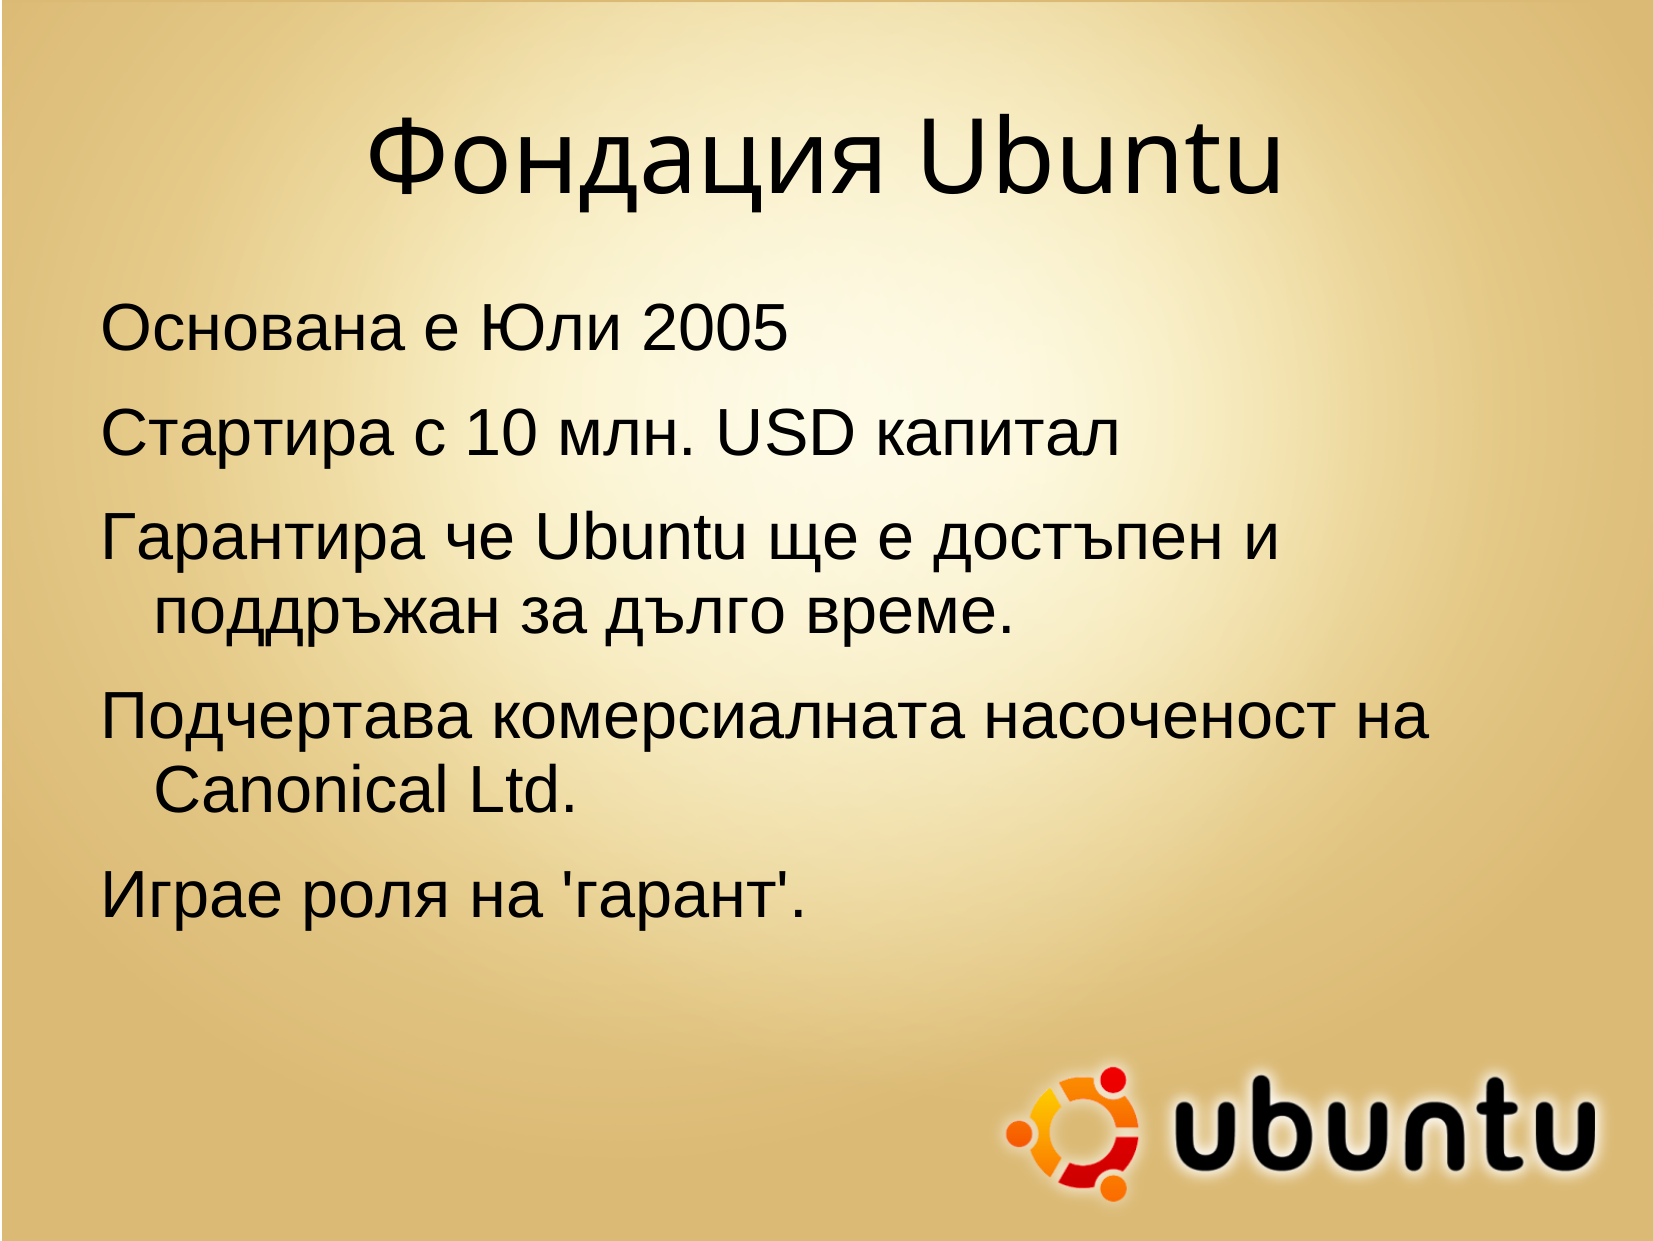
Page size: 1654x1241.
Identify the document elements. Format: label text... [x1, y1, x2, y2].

picture [2, 0, 1654, 1241]
title Фондация Ubuntu [82, 49, 1571, 257]
list Основана е Юли 2005 Стартира с 10 млн. USD капитал Гарантира че Ubuntu ще е достъпен и поддръжан за дълго време. Подчертава комерсиалната насоченост на Canonical Ltd. Играе роля на 'гарант'. [82, 290, 1571, 1109]
